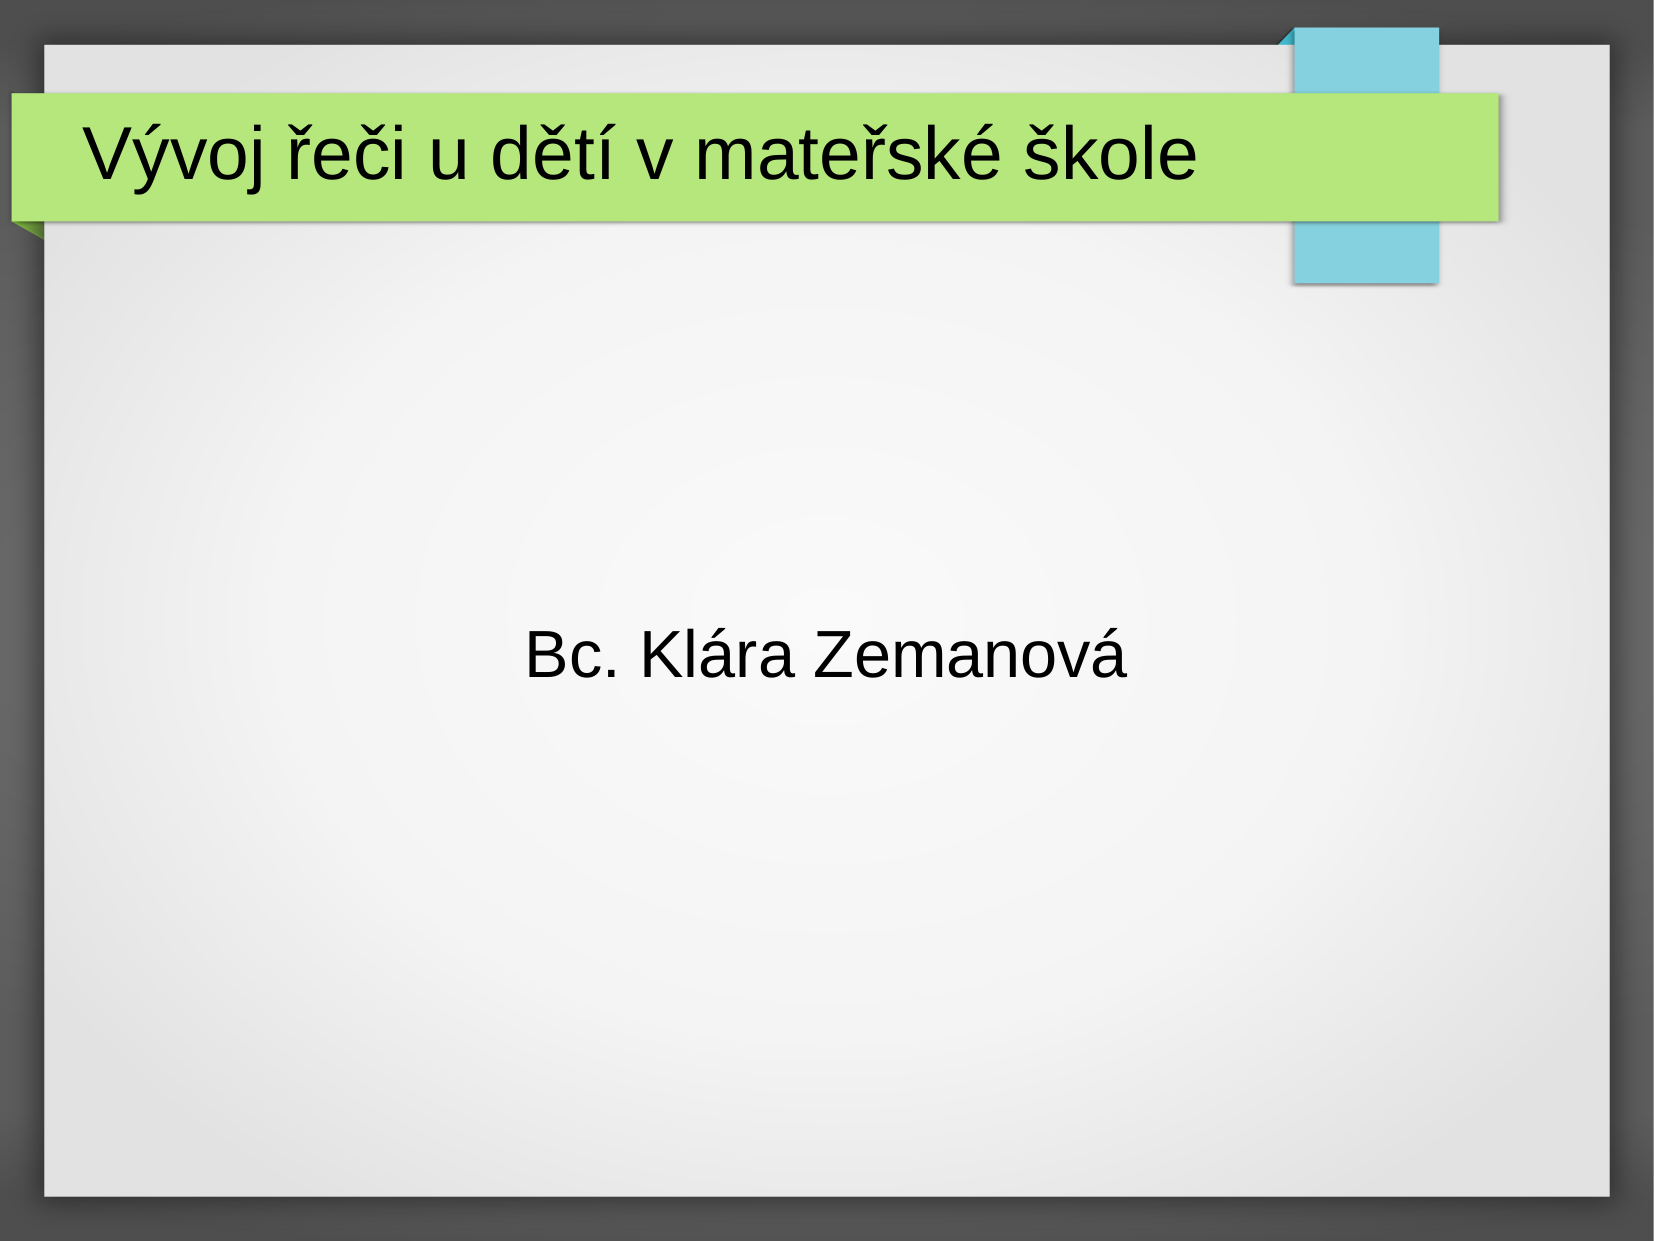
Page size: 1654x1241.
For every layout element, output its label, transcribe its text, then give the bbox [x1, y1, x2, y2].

title Vývoj řeči u dětí v mateřské škole [82, 94, 1264, 213]
picture [0, 0, 1654, 1241]
subtitle Bc. Klára Zemanová [82, 295, 1571, 1015]
